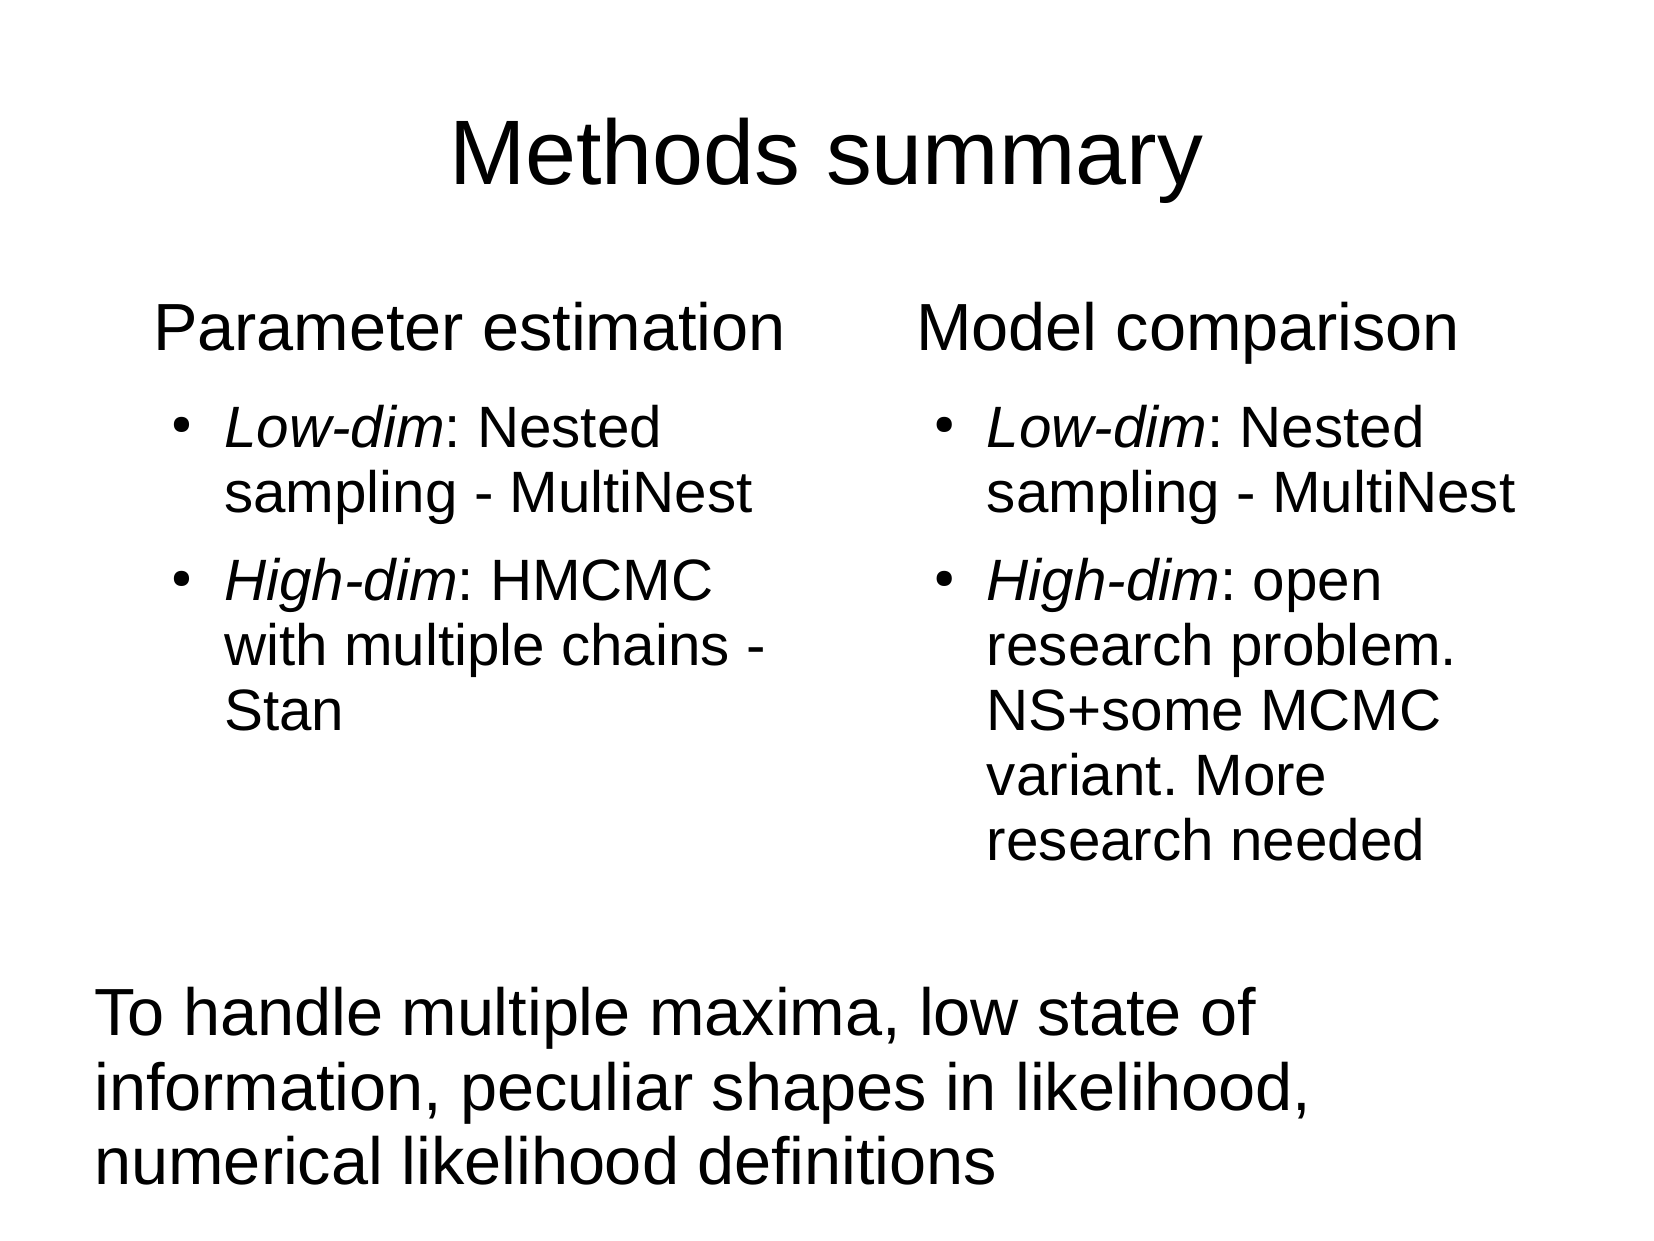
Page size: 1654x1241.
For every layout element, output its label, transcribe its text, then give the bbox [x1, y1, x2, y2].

title Methods summary [82, 49, 1571, 257]
list Parameter estimation Low-dim: Nested sampling - MultiNest High-dim: HMCMC with multiple chains - Stan [82, 290, 809, 974]
list Model comparison Low-dim: Nested sampling - MultiNest High-dim: open research problem. NS+some MCMC variant. More research needed [845, 290, 1572, 974]
list To handle multiple maxima, low state of information, peculiar shapes in likelihood, numerical likelihood definitions [23, 974, 1613, 1200]
